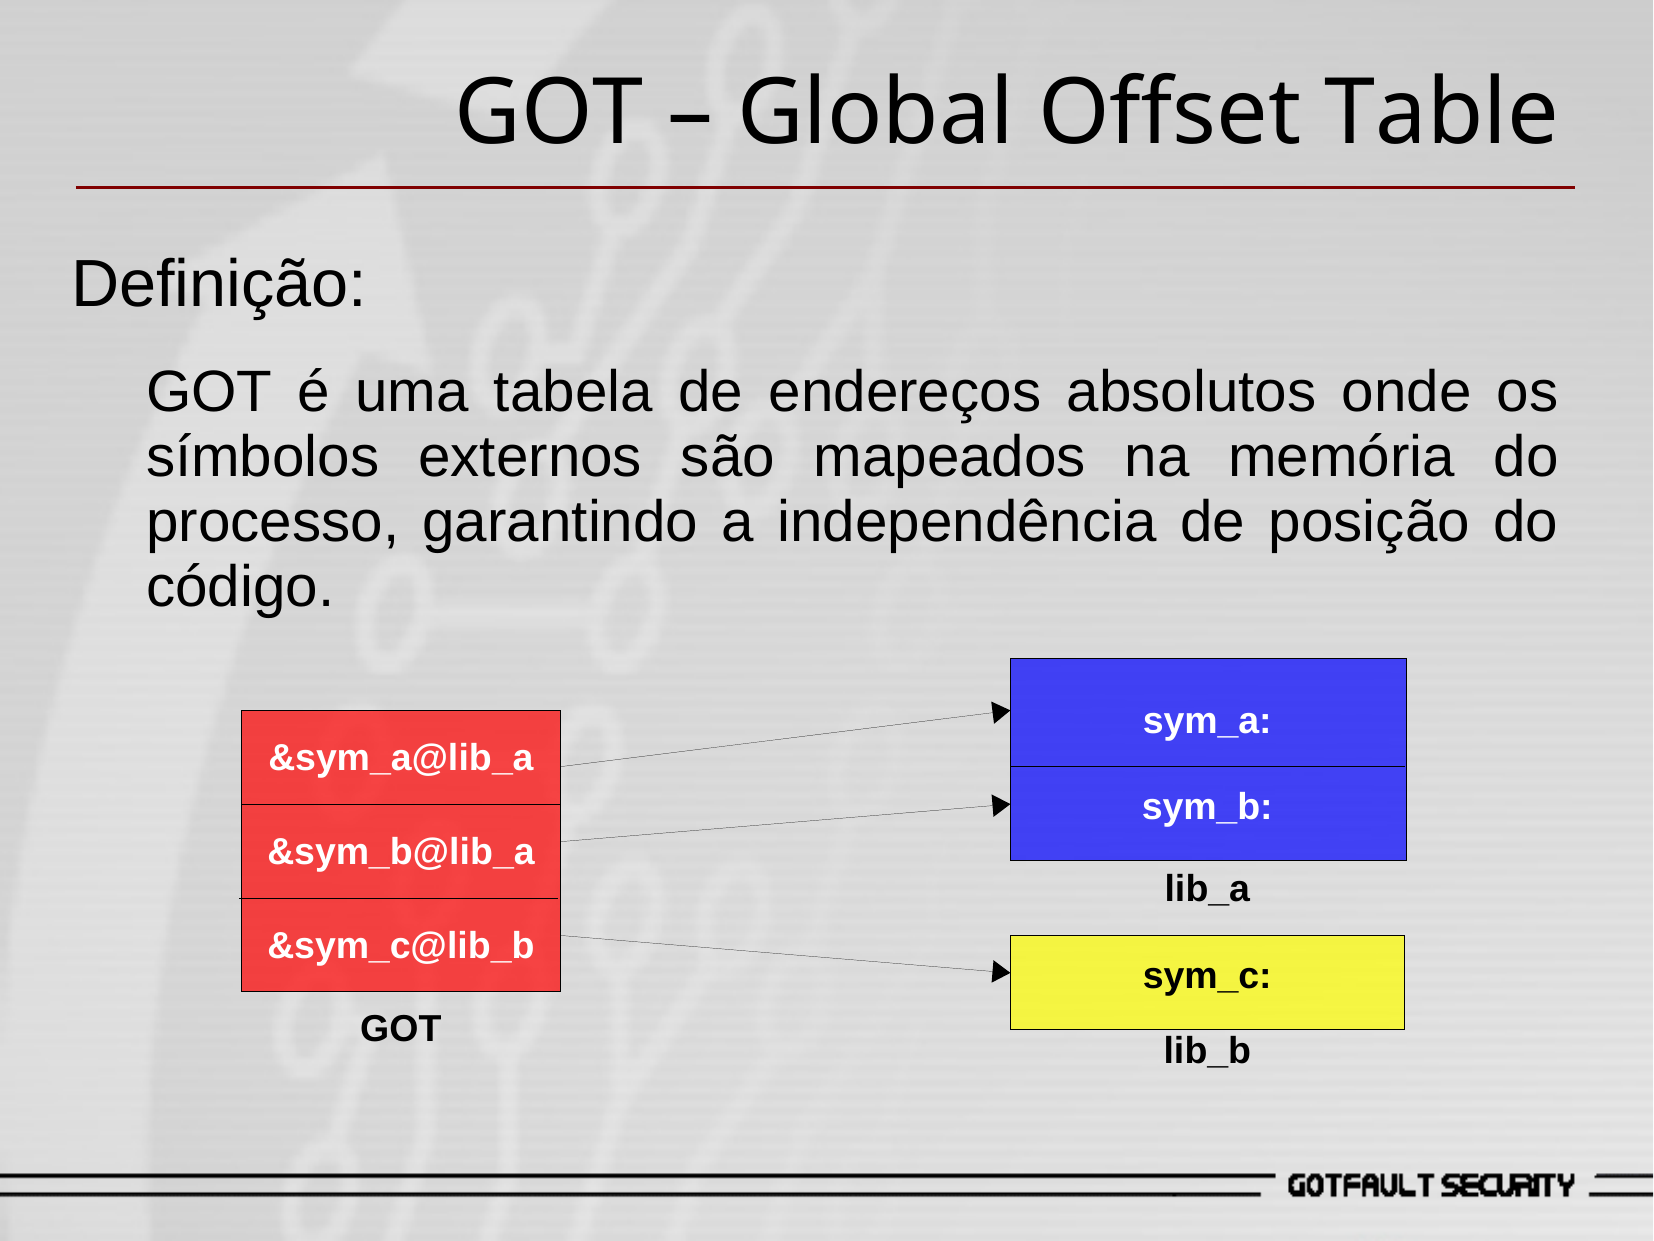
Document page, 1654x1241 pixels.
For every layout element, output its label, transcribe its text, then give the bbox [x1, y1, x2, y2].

text_box &sym_b@lib_a [241, 822, 561, 887]
text_box [1010, 935, 1405, 1022]
text_box [241, 980, 561, 992]
text_box sym_a: [1029, 691, 1386, 755]
text_box [241, 793, 561, 804]
text_box [241, 710, 561, 729]
text_box sym_b: [1029, 778, 1386, 842]
text_box [241, 805, 561, 822]
text_box sym_c: [1029, 947, 1386, 1011]
text_box &sym_c@lib_b [241, 916, 561, 980]
text_box GOT é uma tabela de endereços absolutos onde os símbolos externos são mapeados na memória do processo, garantindo a independência de posição do código. [131, 351, 1576, 657]
text_box GOT – Global Offset Table [75, 37, 1576, 196]
text_box &sym_a@lib_a [241, 729, 561, 793]
picture [0, 0, 1654, 1241]
text_box [1010, 658, 1407, 861]
text_box lib_a [1010, 860, 1405, 924]
text_box Definição: [56, 238, 694, 337]
text_box [241, 887, 561, 916]
text_box lib_b [1010, 1022, 1405, 1086]
text_box GOT [241, 1000, 561, 1064]
